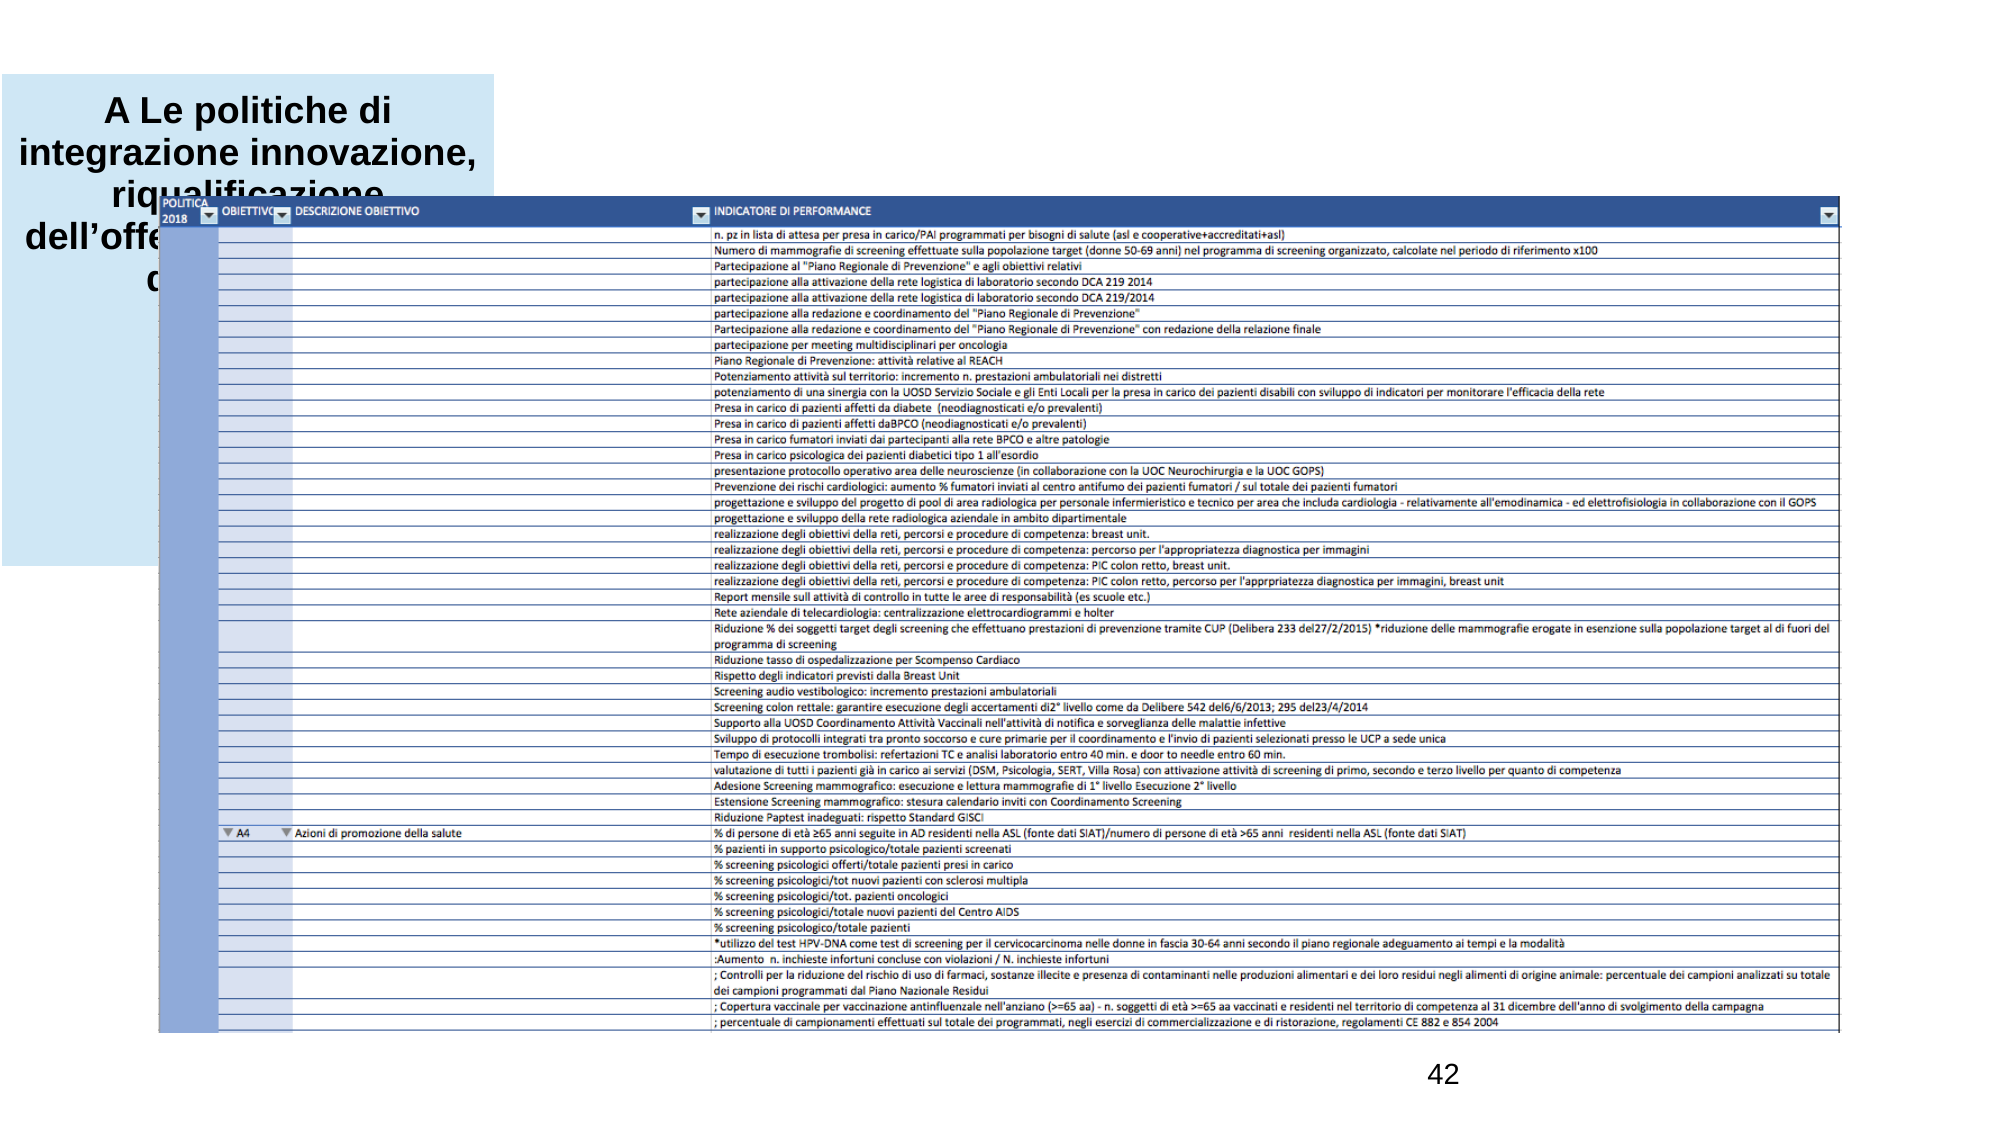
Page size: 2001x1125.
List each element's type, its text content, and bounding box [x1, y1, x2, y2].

slide_number <numero> [1412, 1042, 1863, 1103]
picture [158, 196, 1842, 1033]
table_header A Le politiche di integrazione innovazione, riqualificazione dell’offerta e promozione della salute [2, 74, 494, 566]
